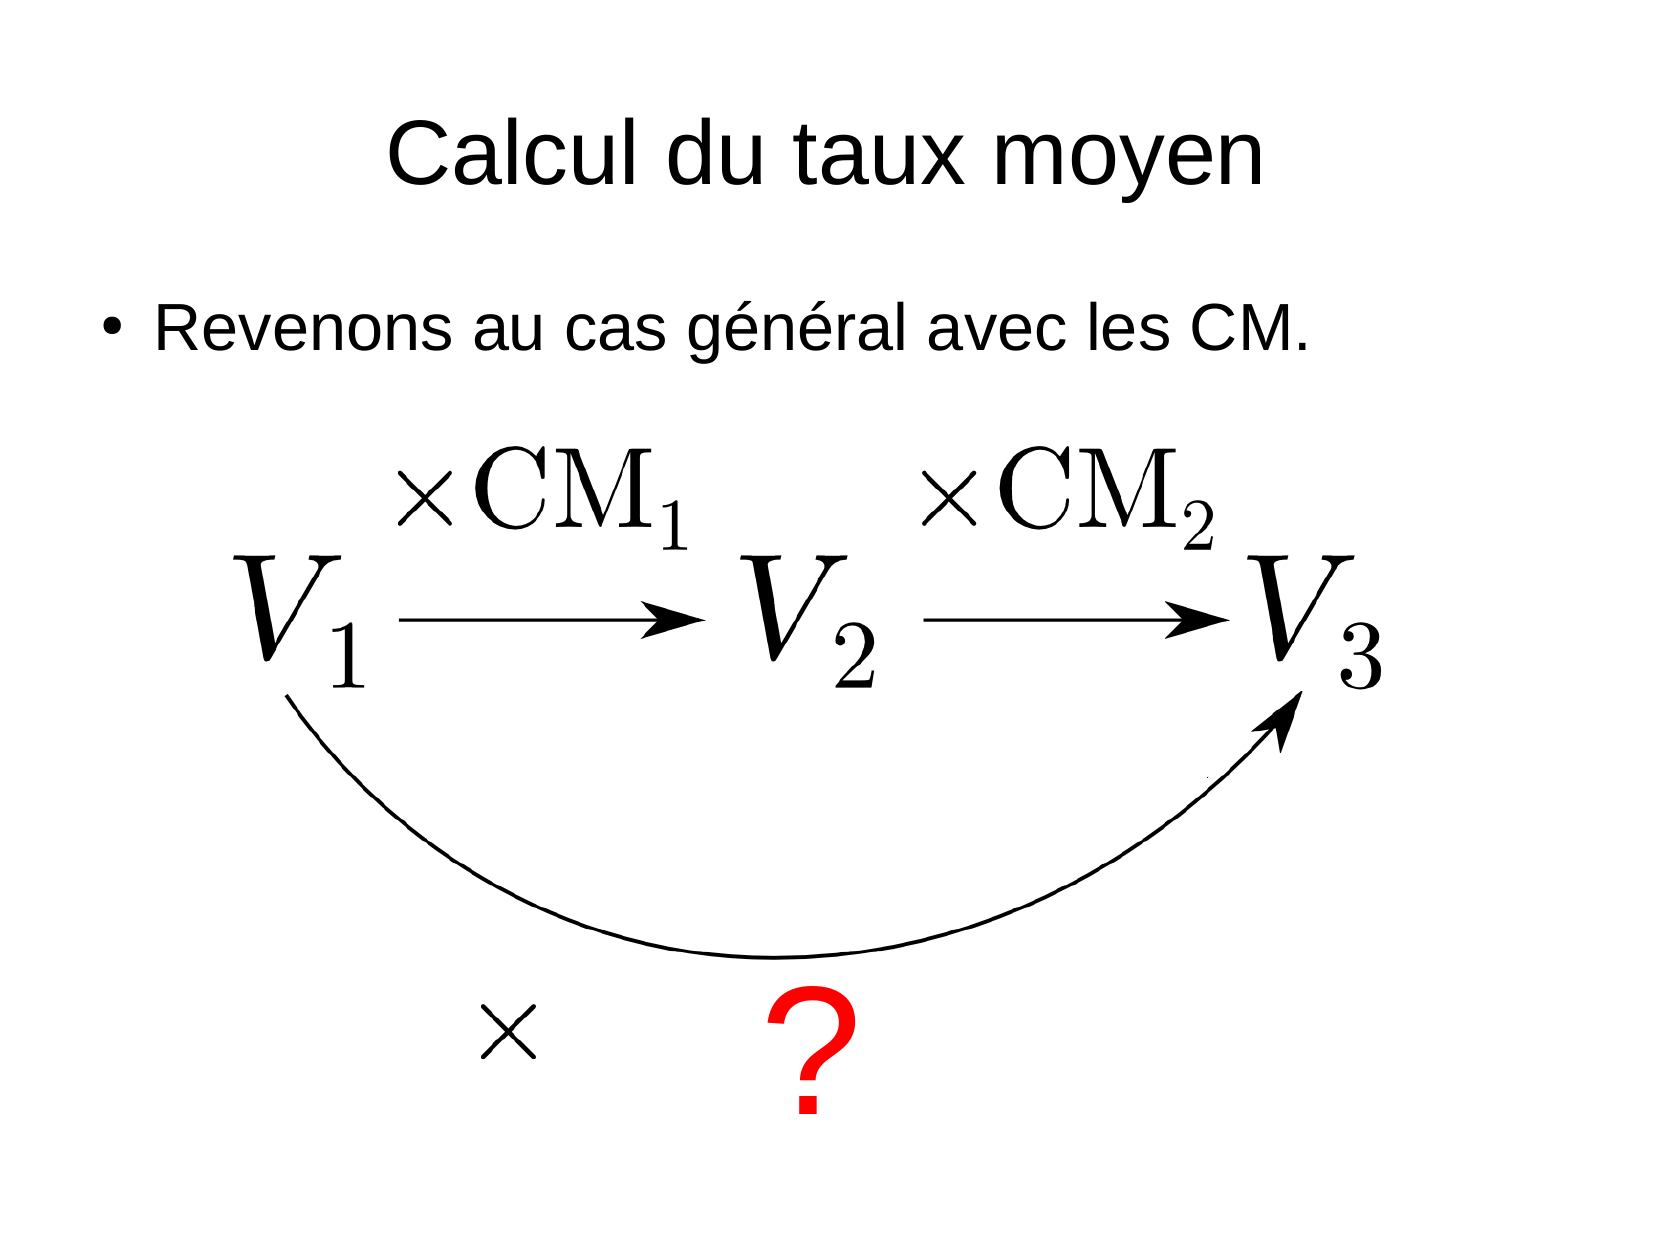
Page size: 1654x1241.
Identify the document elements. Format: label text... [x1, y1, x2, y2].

picture [233, 446, 1381, 1083]
text_box ? [539, 963, 1160, 1138]
list Revenons au cas général avec les CM. [82, 290, 1571, 1010]
title Calcul du taux moyen [82, 49, 1571, 257]
text_box [342, 664, 1219, 816]
